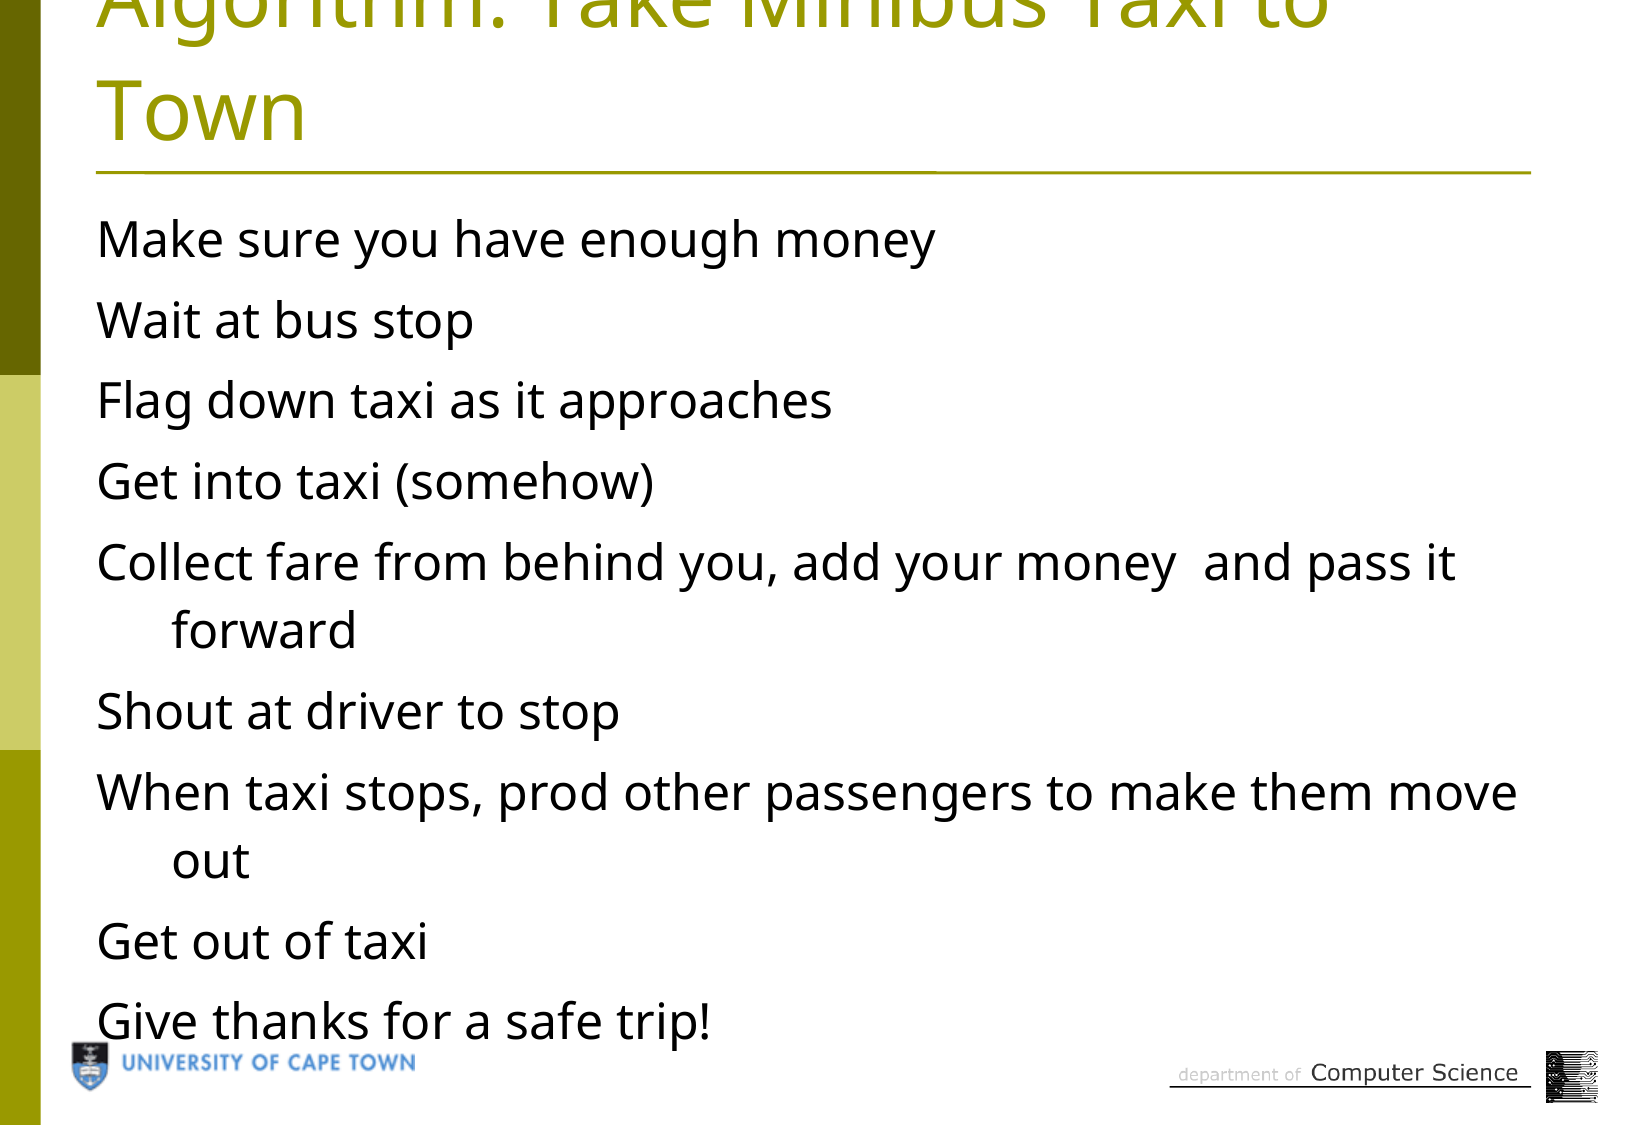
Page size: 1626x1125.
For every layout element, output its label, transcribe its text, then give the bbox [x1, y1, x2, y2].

picture [268, 1026, 281, 1036]
picture [154, 1024, 161, 1035]
picture [104, 1024, 124, 1036]
title Algorithm: Take Minibus Taxi to Town [81, 45, 1544, 173]
picture [1546, 1051, 1598, 1103]
picture [61, 1024, 415, 1103]
picture [407, 1024, 415, 1036]
list Make sure you have enough money Wait at bus stop Flag down taxi as it approaches Get into taxi (somehow)‏ Collect fare from behind you, add your money and pass it forward Shout at driver to stop When taxi stops, prod other passengers to make them move out Get out of taxi Give thanks for a safe trip! [81, 196, 1544, 1006]
picture [1169, 1043, 1532, 1091]
